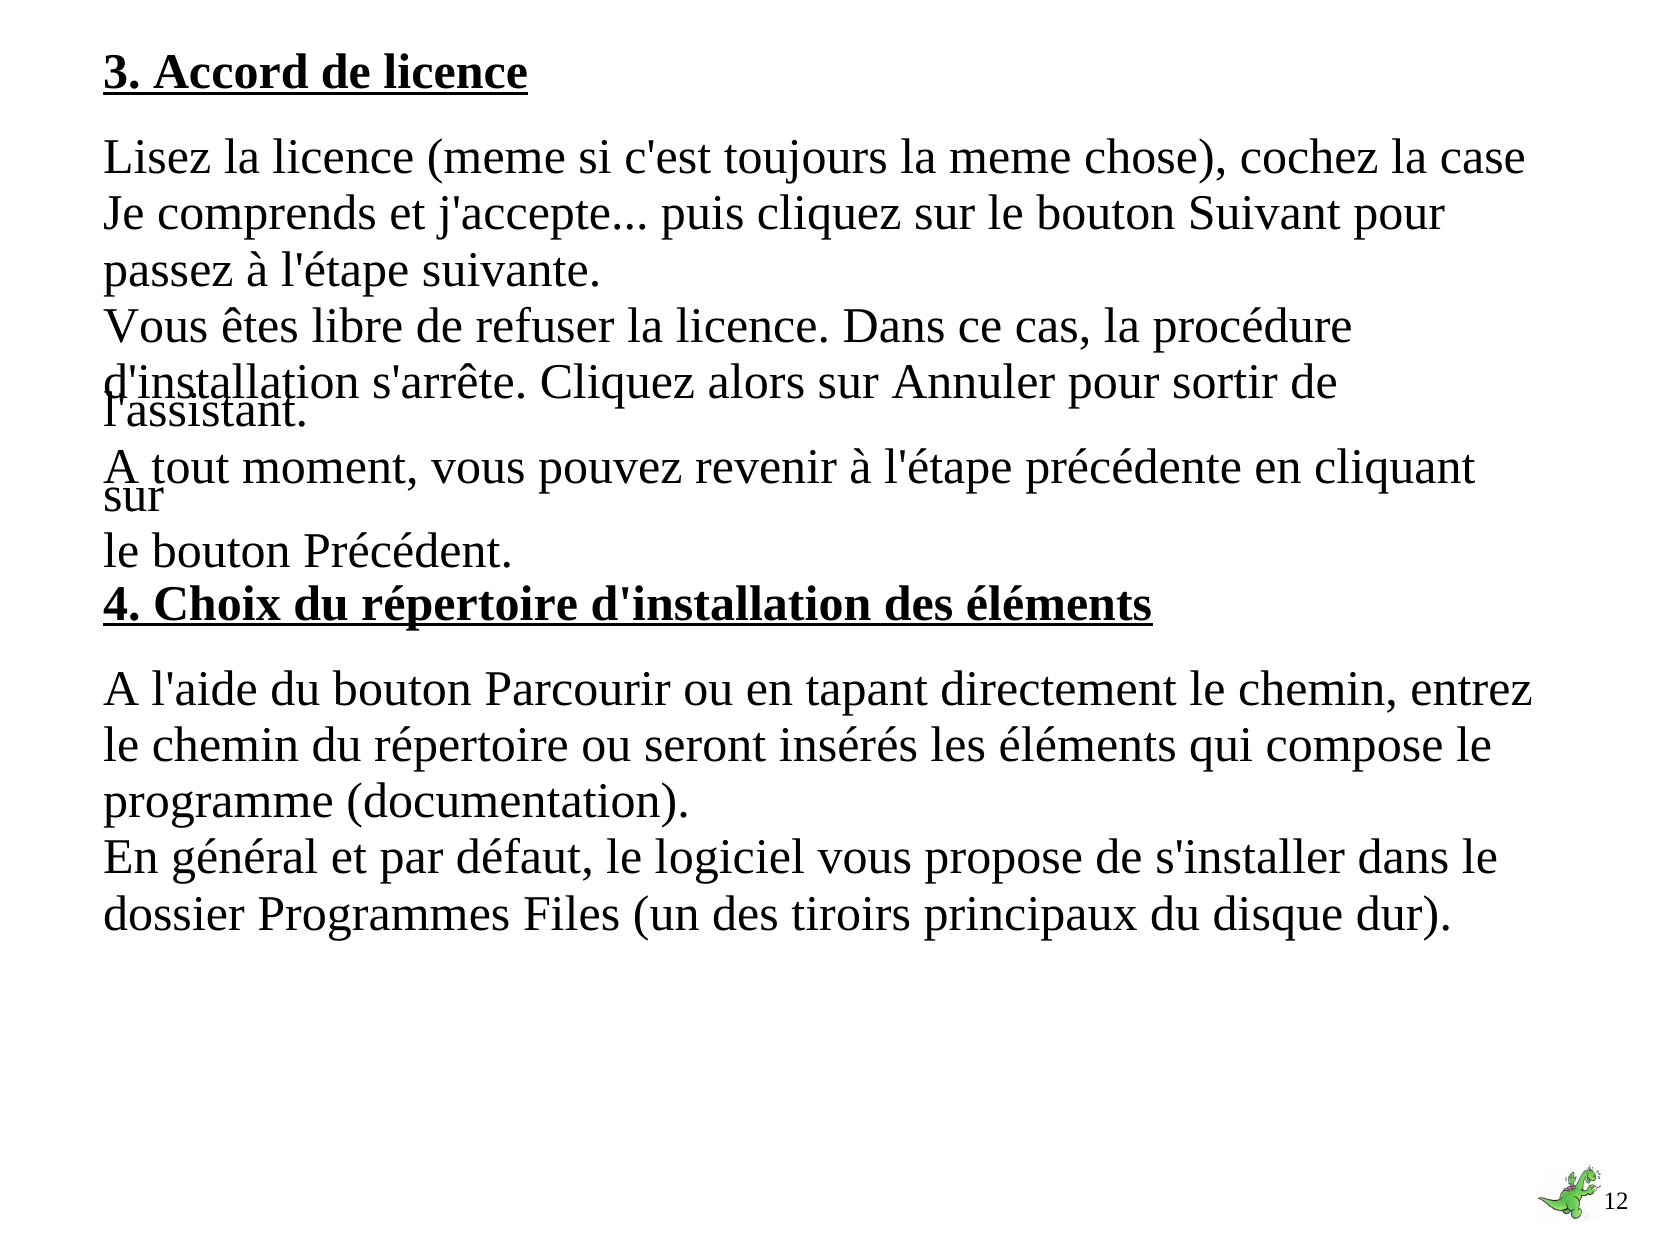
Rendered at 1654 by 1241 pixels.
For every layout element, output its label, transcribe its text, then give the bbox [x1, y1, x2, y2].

text_box 12 [1603, 1187, 1632, 1216]
picture [1537, 1163, 1601, 1221]
text_box 3. Accord de licence Lisez la licence (meme si c'est toujours la meme chose), cochez la case Je comprends et j'accepte... puis cliquez sur le bouton Suivant pour passez à l'étape suivante. Vous êtes libre de refuser la licence. Dans ce cas, la procédure d'installation s'arrête. Cliquez alors sur Annuler pour sortir de l'assistant. A tout moment, vous pouvez revenir à l'étape précédente en cliquant sur le bouton Précédent. [88, 59, 1566, 546]
text_box 4. Choix du répertoire d'installation des éléments A l'aide du bouton Parcourir ou en tapant directement le chemin, entrez le chemin du répertoire ou seront insérés les éléments qui compose le programme (documentation). En général et par défaut, le logiciel vous propose de s'installer dans le dossier Programmes Files (un des tiroirs principaux du disque dur). [88, 590, 1566, 966]
